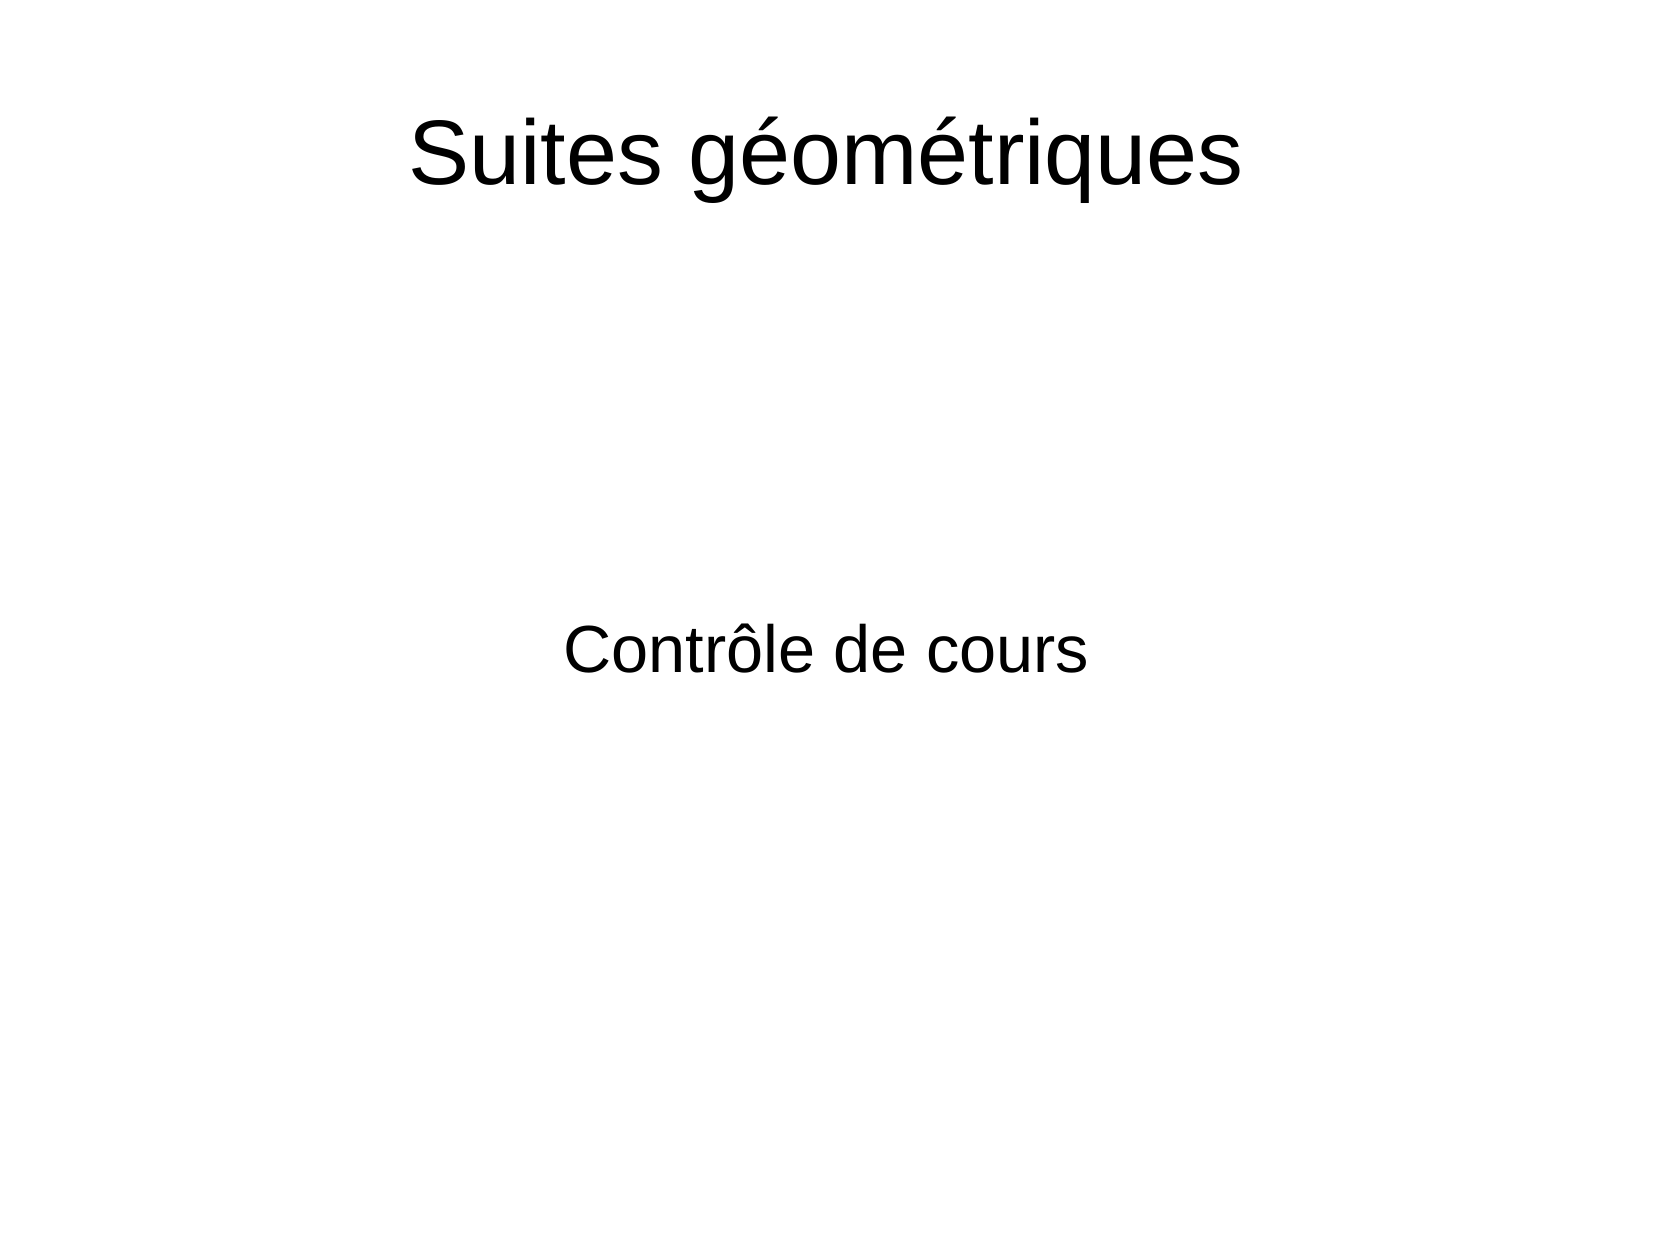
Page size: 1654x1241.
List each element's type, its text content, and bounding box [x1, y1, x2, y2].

title Suites géométriques [82, 49, 1571, 257]
subtitle Contrôle de cours [82, 290, 1571, 1010]
